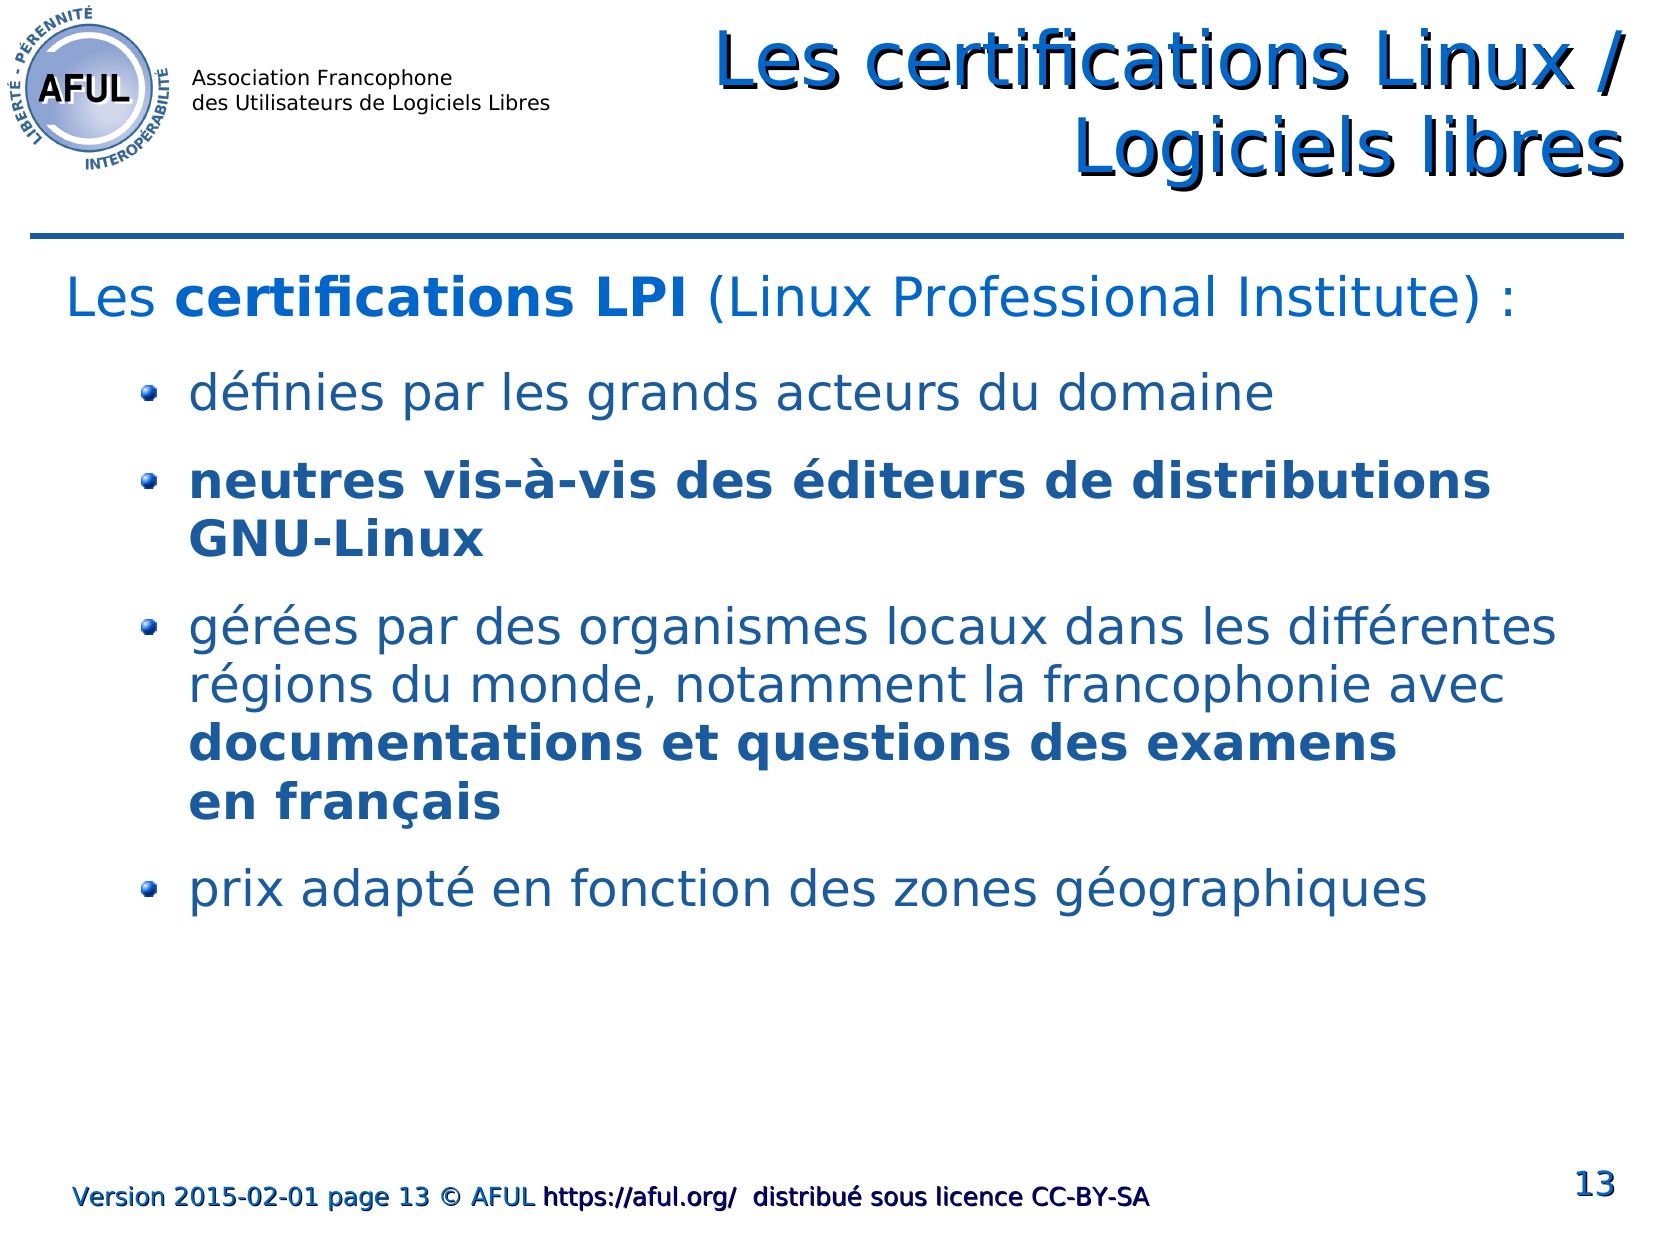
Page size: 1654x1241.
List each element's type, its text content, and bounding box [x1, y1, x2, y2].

list Les certifications LPI (Linux Professional Institute) : définies par les grands acteurs du domaine neutres vis-à-vis des éditeurs de distributions GNU-Linux gérées par des organismes locaux dans les différentes régions du monde, notamment la francophonie avec documentations et questions des examens en français prix adapté en fonction des zones géographiques [47, 265, 1595, 1211]
title Les certifications Linux / Logiciels libres [501, 0, 1625, 207]
picture [0, 0, 178, 178]
